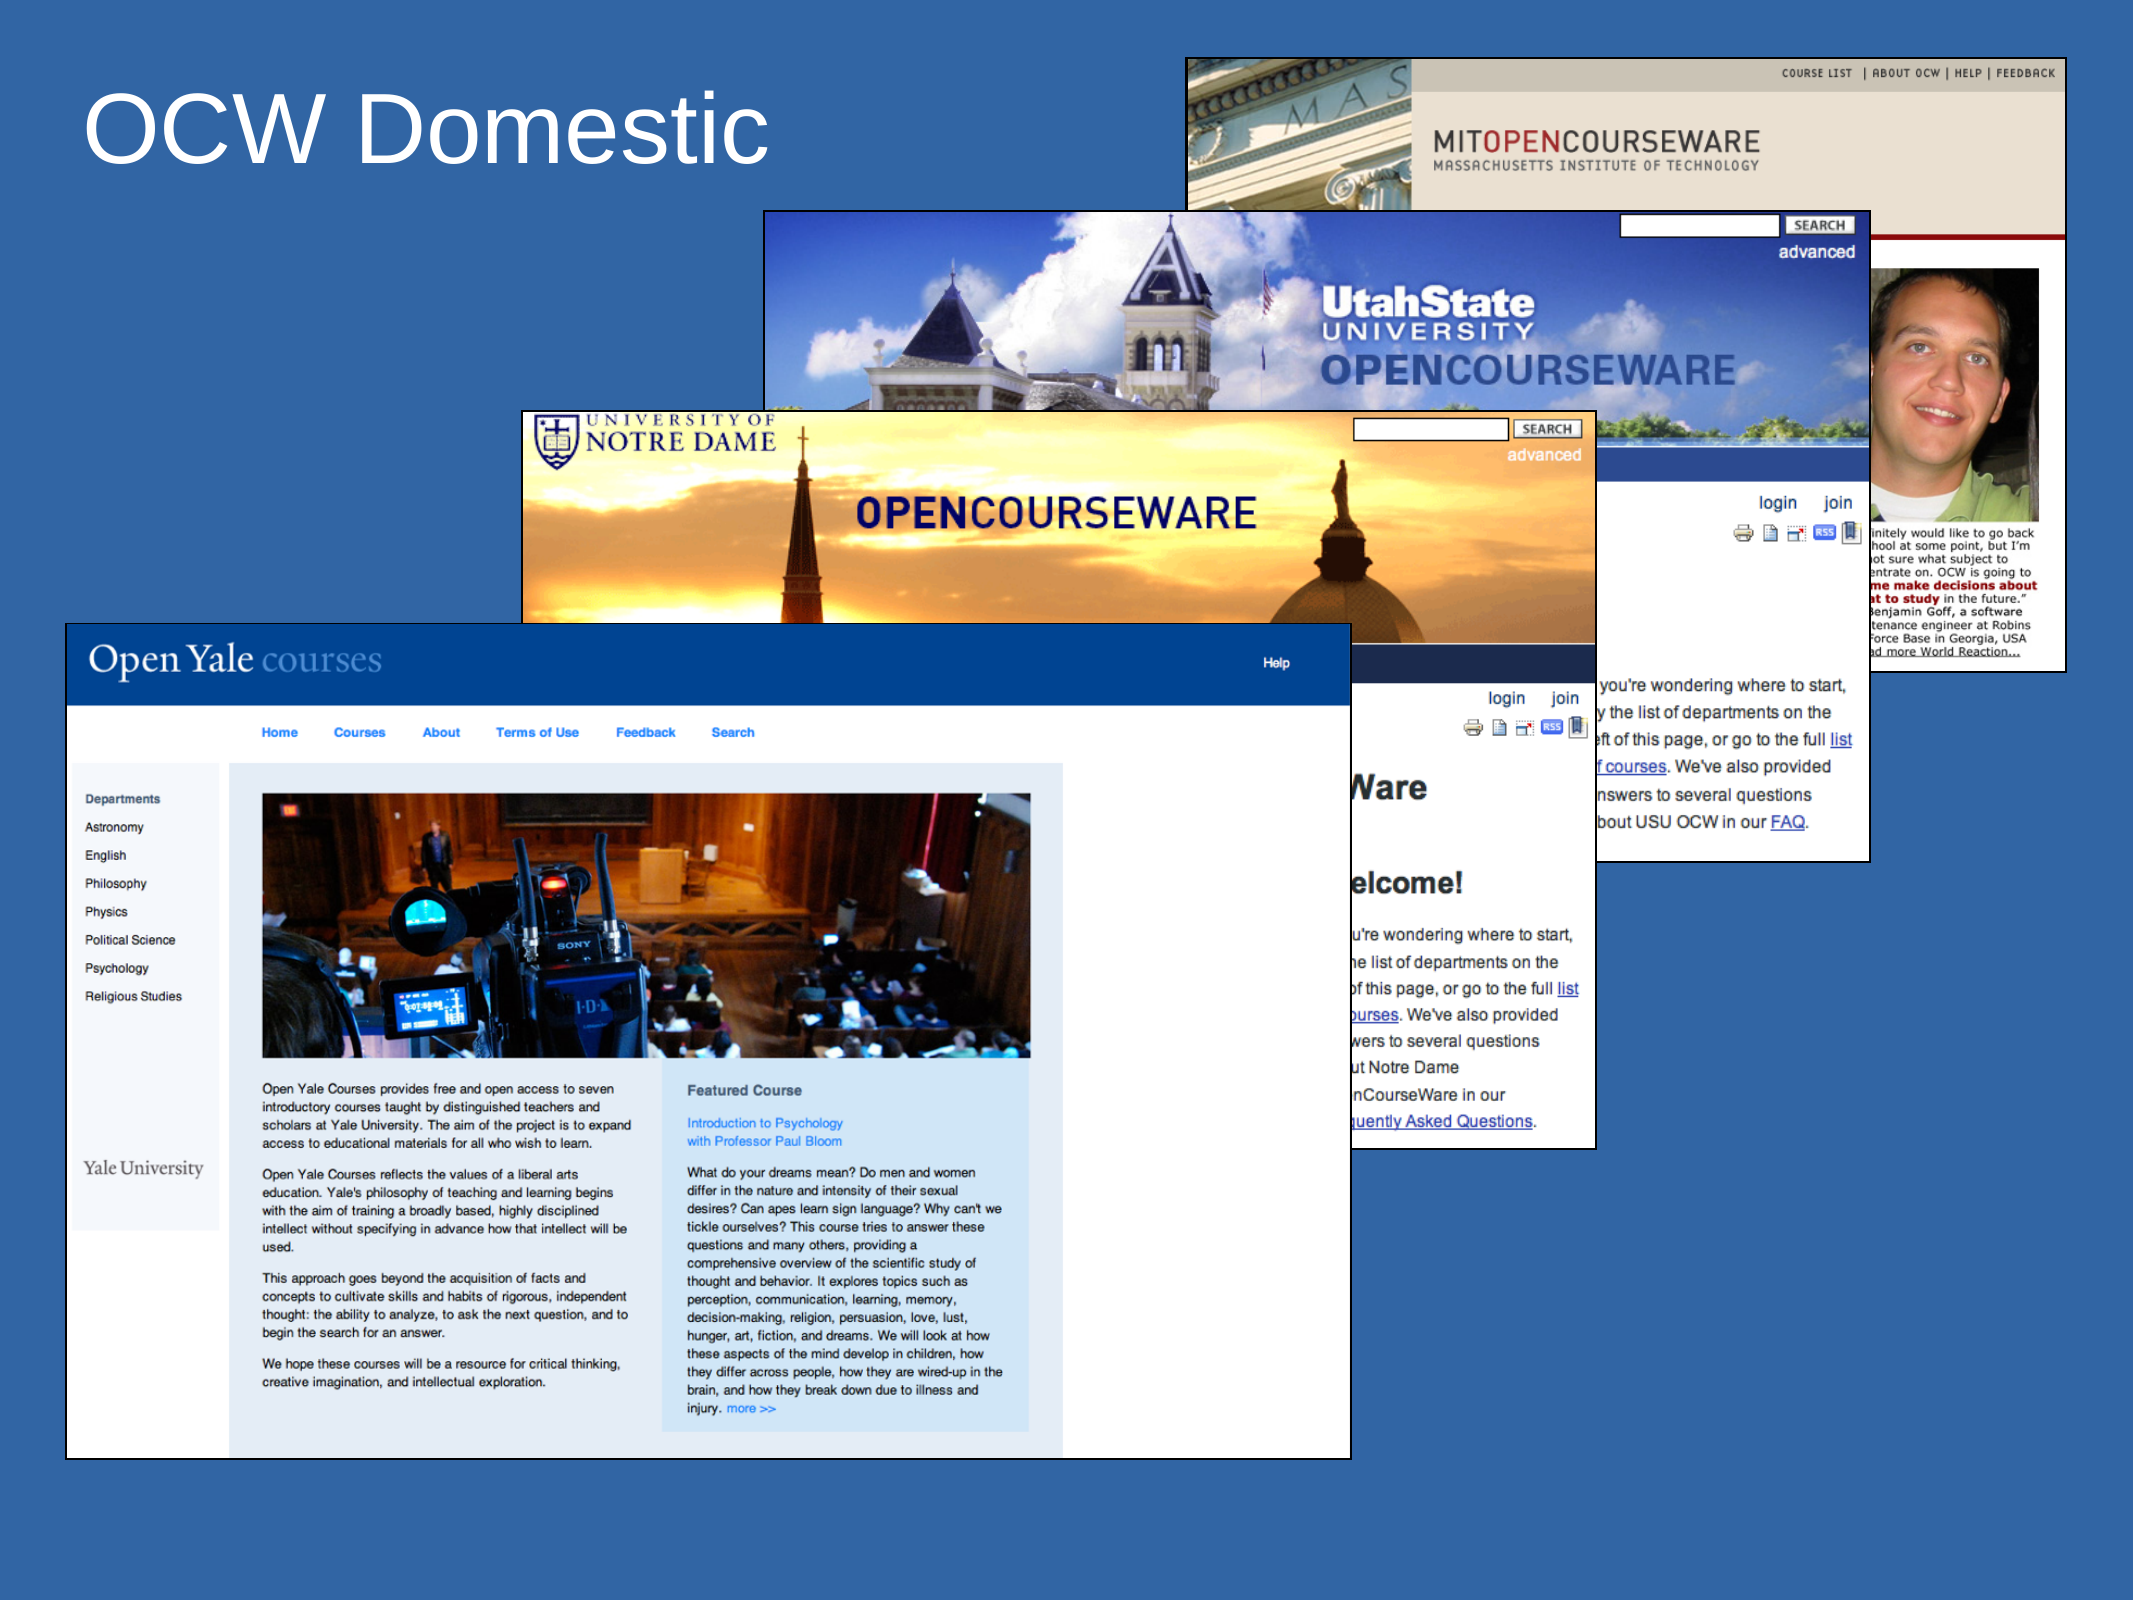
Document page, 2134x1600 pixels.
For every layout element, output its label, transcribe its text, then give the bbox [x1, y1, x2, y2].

picture [66, 624, 1351, 1459]
text_box OCW Domestic [82, 63, 772, 184]
picture [1187, 58, 2065, 672]
picture [522, 412, 1595, 1148]
picture [764, 211, 1869, 861]
